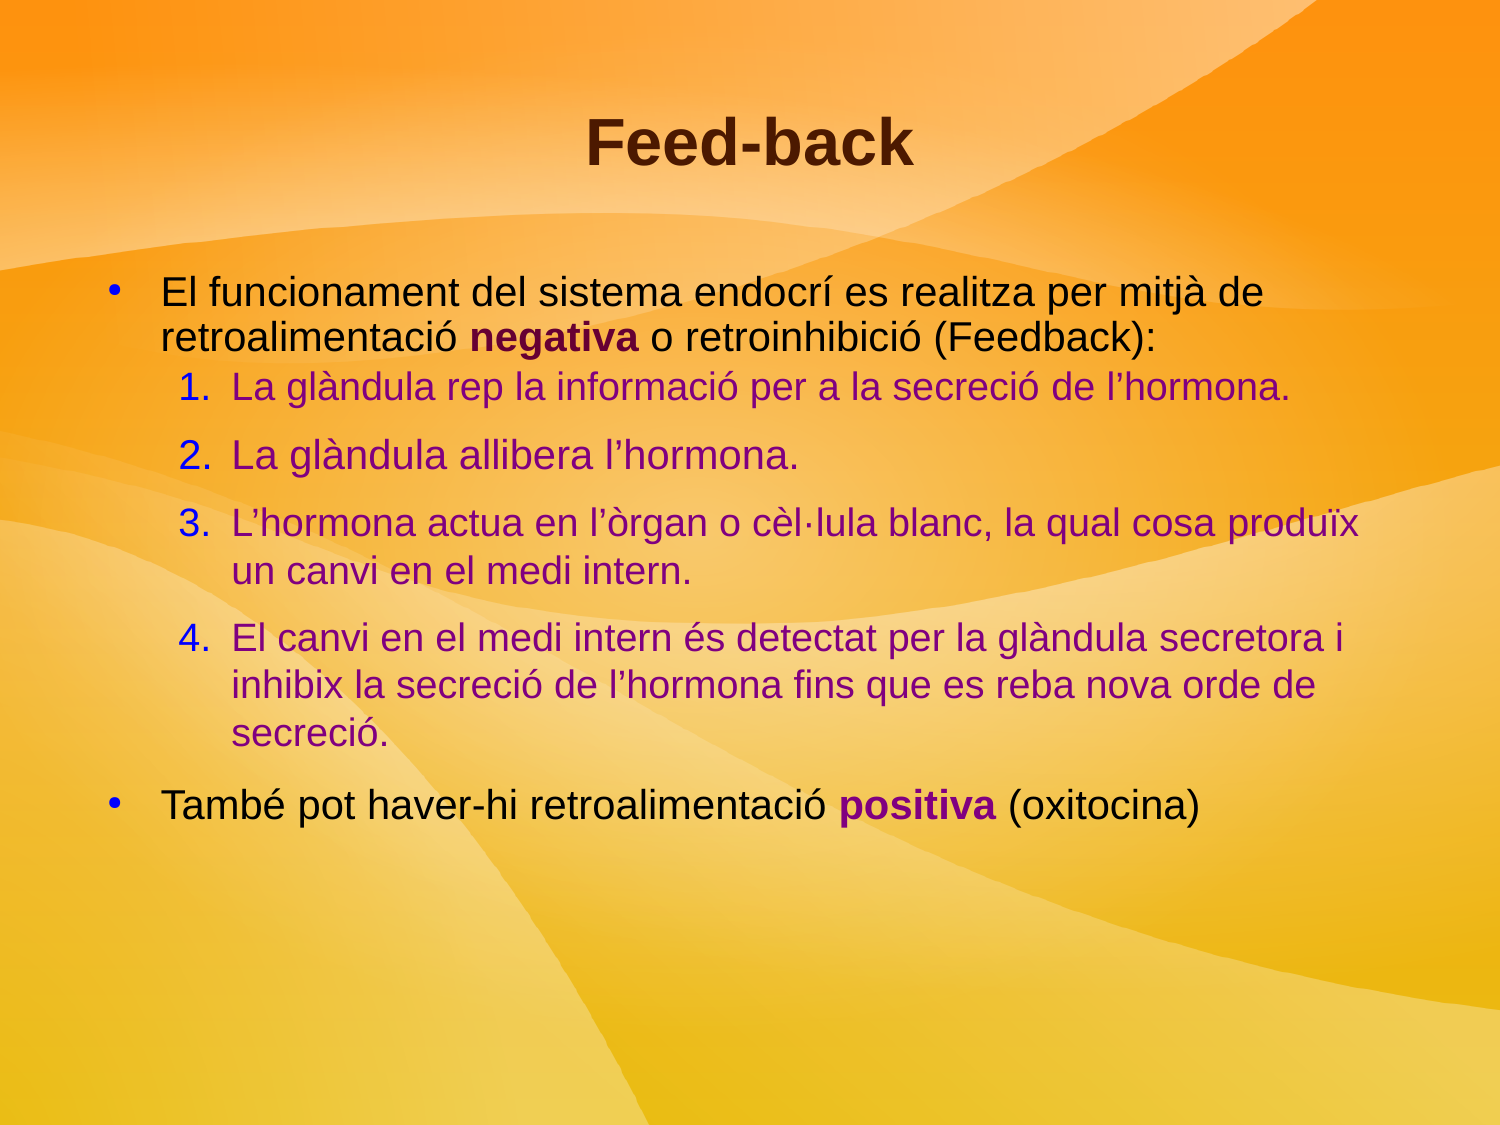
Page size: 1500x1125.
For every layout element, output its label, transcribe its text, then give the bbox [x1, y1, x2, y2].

picture [0, 0, 1500, 1125]
list El funcionament del sistema endocrí es realitza per mitjà de retroalimentació negativa o retroinhibició (Feedback): La glàndula rep la informació per a la secreció de l’hormona. La glàndula allibera l’hormona. L’hormona actua en l’òrgan o cèl·lula blanc, la qual cosa produïx un canvi en el medi intern. El canvi en el medi intern és detectat per la glàndula secretora i inhibix la secreció de l’hormona fins que es reba nova orde de secreció. També pot haver-hi retroalimentació positiva (oxitocina) [75, 263, 1425, 1006]
title Feed-back [75, 44, 1425, 233]
